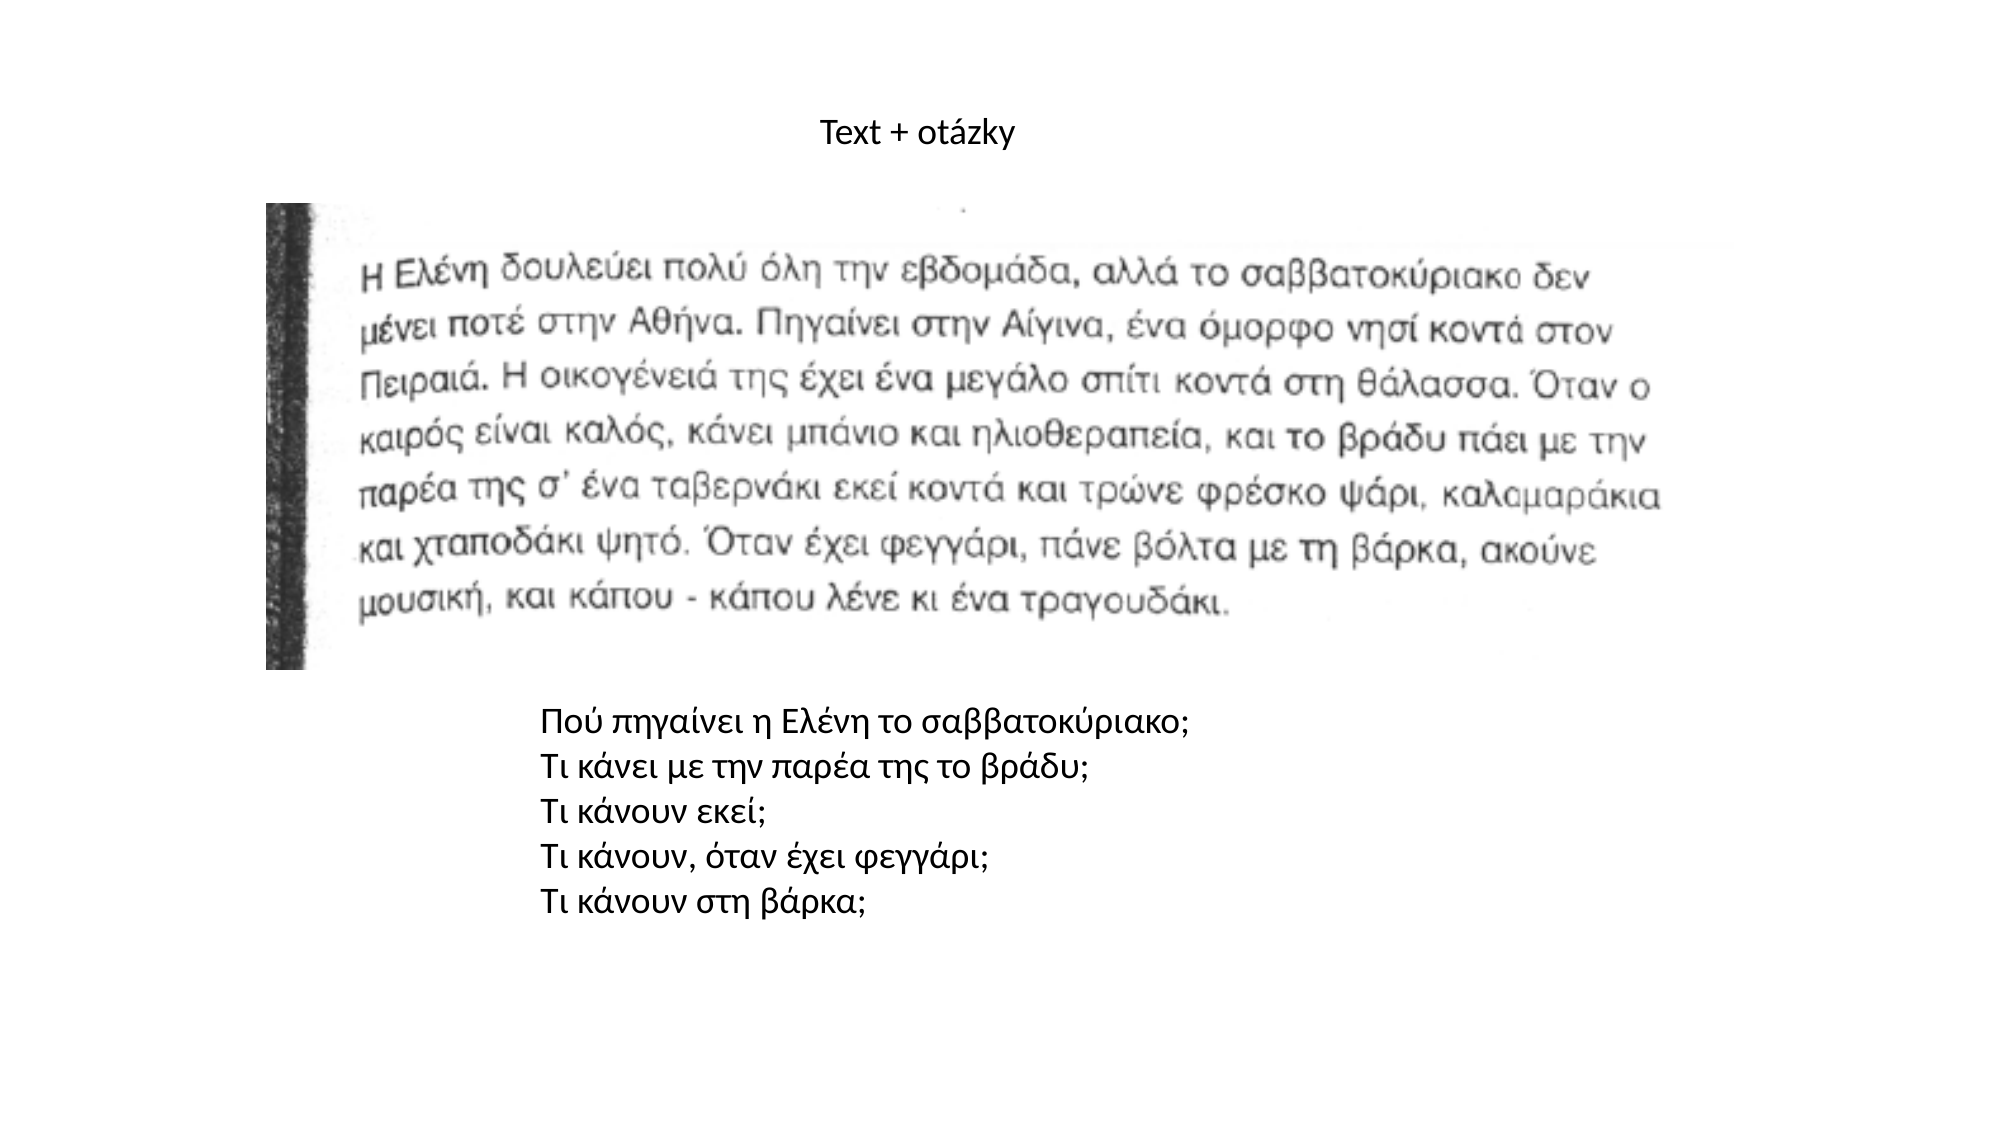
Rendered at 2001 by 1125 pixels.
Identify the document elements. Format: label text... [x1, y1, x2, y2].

picture [266, 203, 1734, 670]
text_box Text + otázky [805, 99, 1034, 160]
text_box Πού πηγαίνει η Ελένη το σαββατοκύριακο; Tι κάνει με την παρέα της το βράδυ; Τι κάνουν εκεί; Τι κάνουν, όταν έχει φεγγάρι; Τι κάνουν στη βάρκα; [525, 688, 1216, 976]
